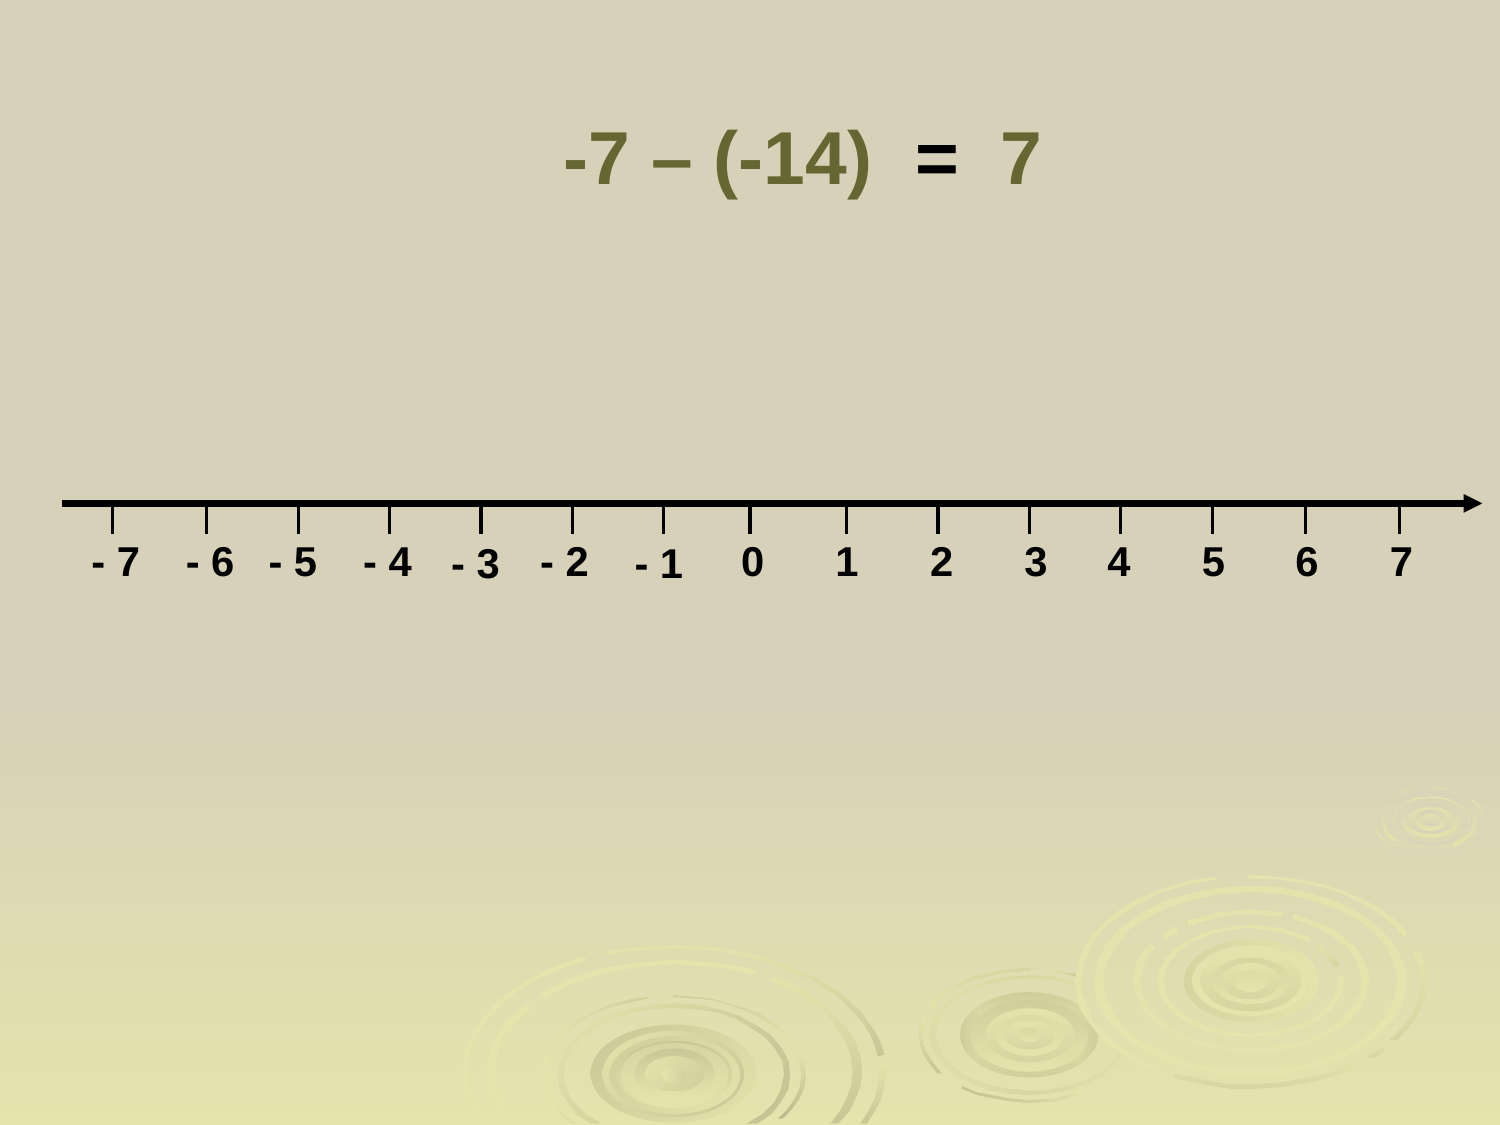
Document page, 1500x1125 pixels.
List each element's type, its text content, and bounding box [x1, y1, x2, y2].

text_box 7 [1352, 527, 1454, 602]
text_box 1 [820, 527, 888, 602]
text_box 3 [998, 527, 1065, 602]
text_box 0 [726, 527, 793, 602]
text_box - 3 [436, 529, 538, 605]
text_box - 7 [76, 527, 178, 602]
text_box - 6 [178, 527, 273, 602]
text_box -7 – (-14) [549, 101, 879, 208]
text_box - 1 [619, 529, 721, 605]
text_box 5 [1187, 527, 1254, 602]
text_box = 7 [879, 101, 1117, 208]
text_box - 2 [525, 527, 627, 602]
text_box - 4 [348, 527, 450, 602]
text_box 6 [1257, 527, 1352, 602]
text_box - 5 [273, 527, 348, 602]
text_box 4 [1092, 527, 1159, 602]
text_box 2 [915, 527, 982, 602]
